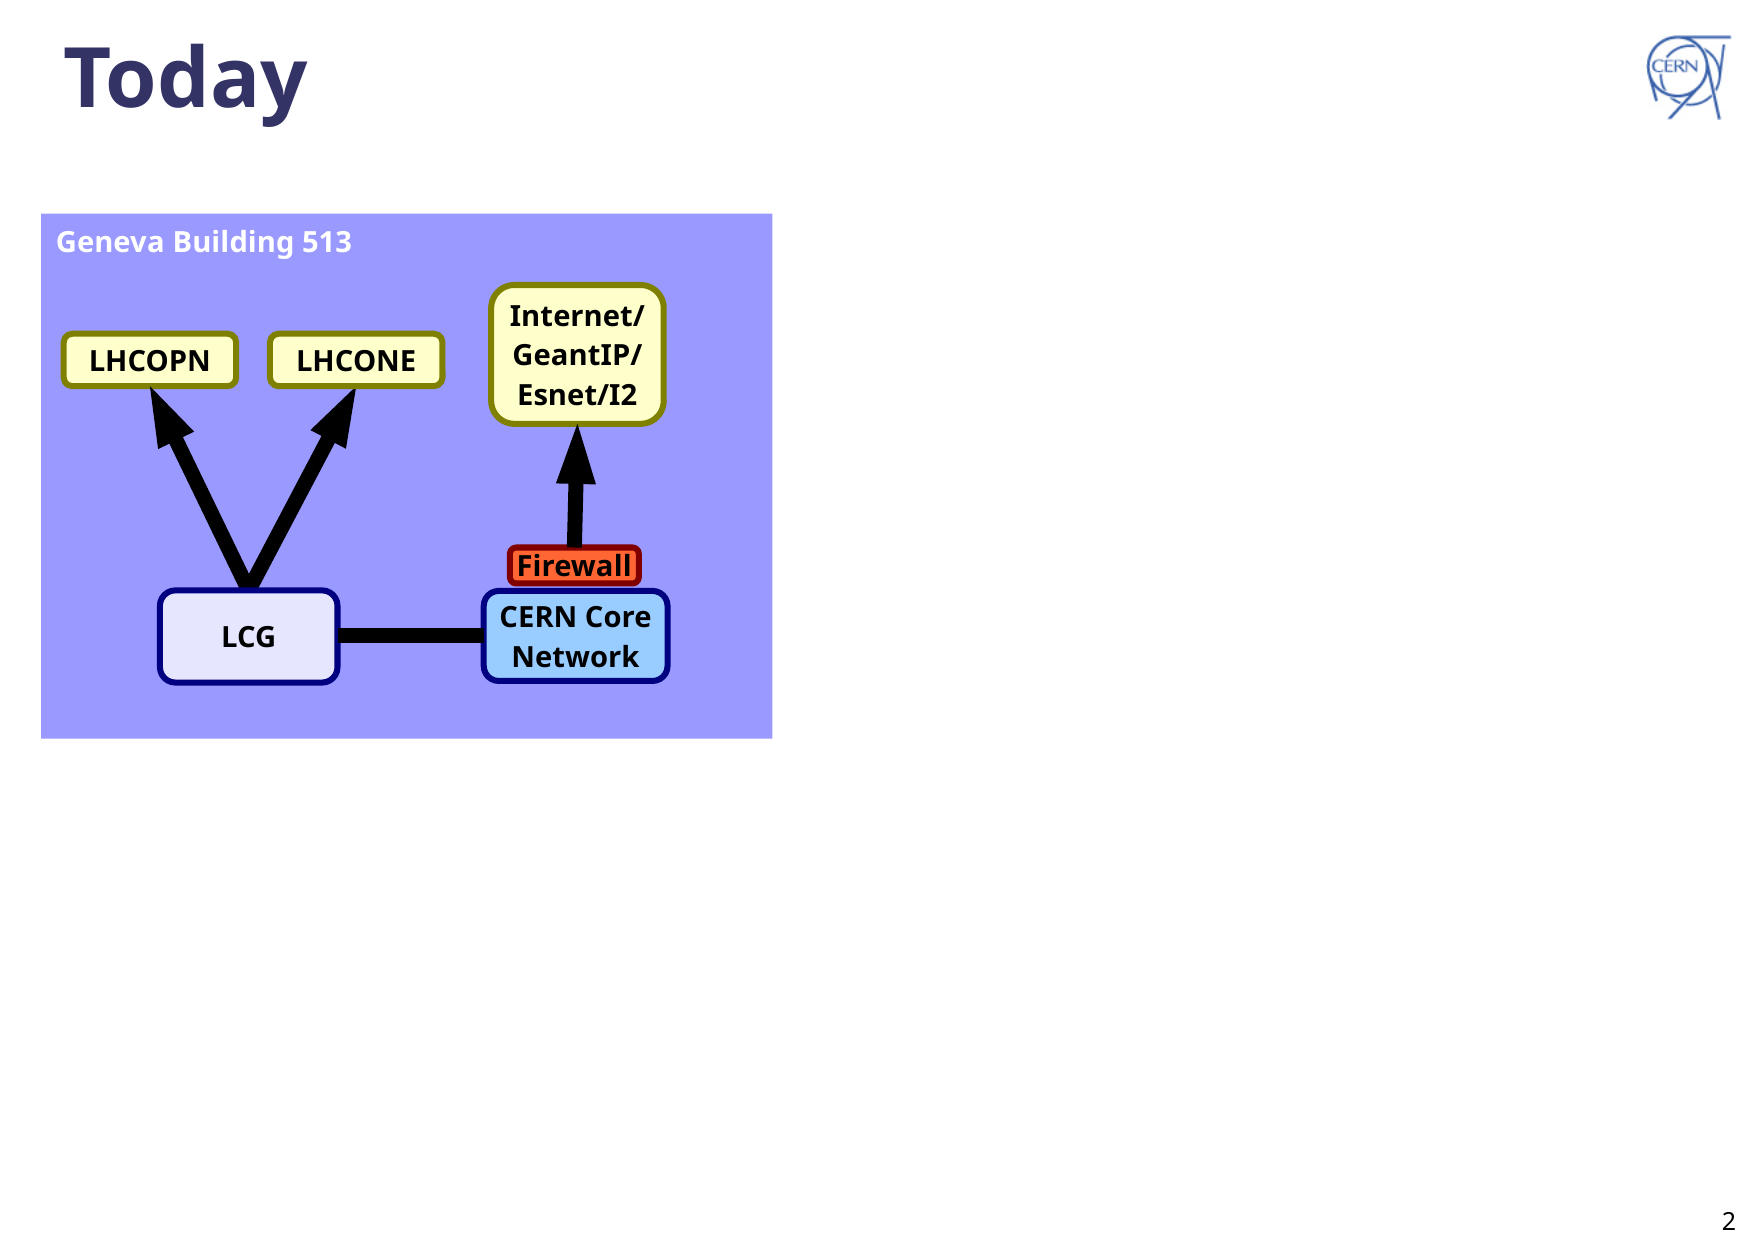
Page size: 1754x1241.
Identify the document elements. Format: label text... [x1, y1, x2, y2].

text_box Firewall [509, 547, 639, 584]
title Today [63, 0, 1621, 166]
text_box LCG [159, 590, 338, 683]
text_box LHCOPN [63, 333, 237, 387]
text_box LHCONE [269, 333, 443, 387]
picture [1646, 34, 1732, 120]
text_box Geneva Building 513 [41, 213, 773, 739]
text_box CERN Core Network [483, 590, 668, 681]
text_box Internet/ GeantIP/ Esnet/I2 [491, 285, 664, 424]
